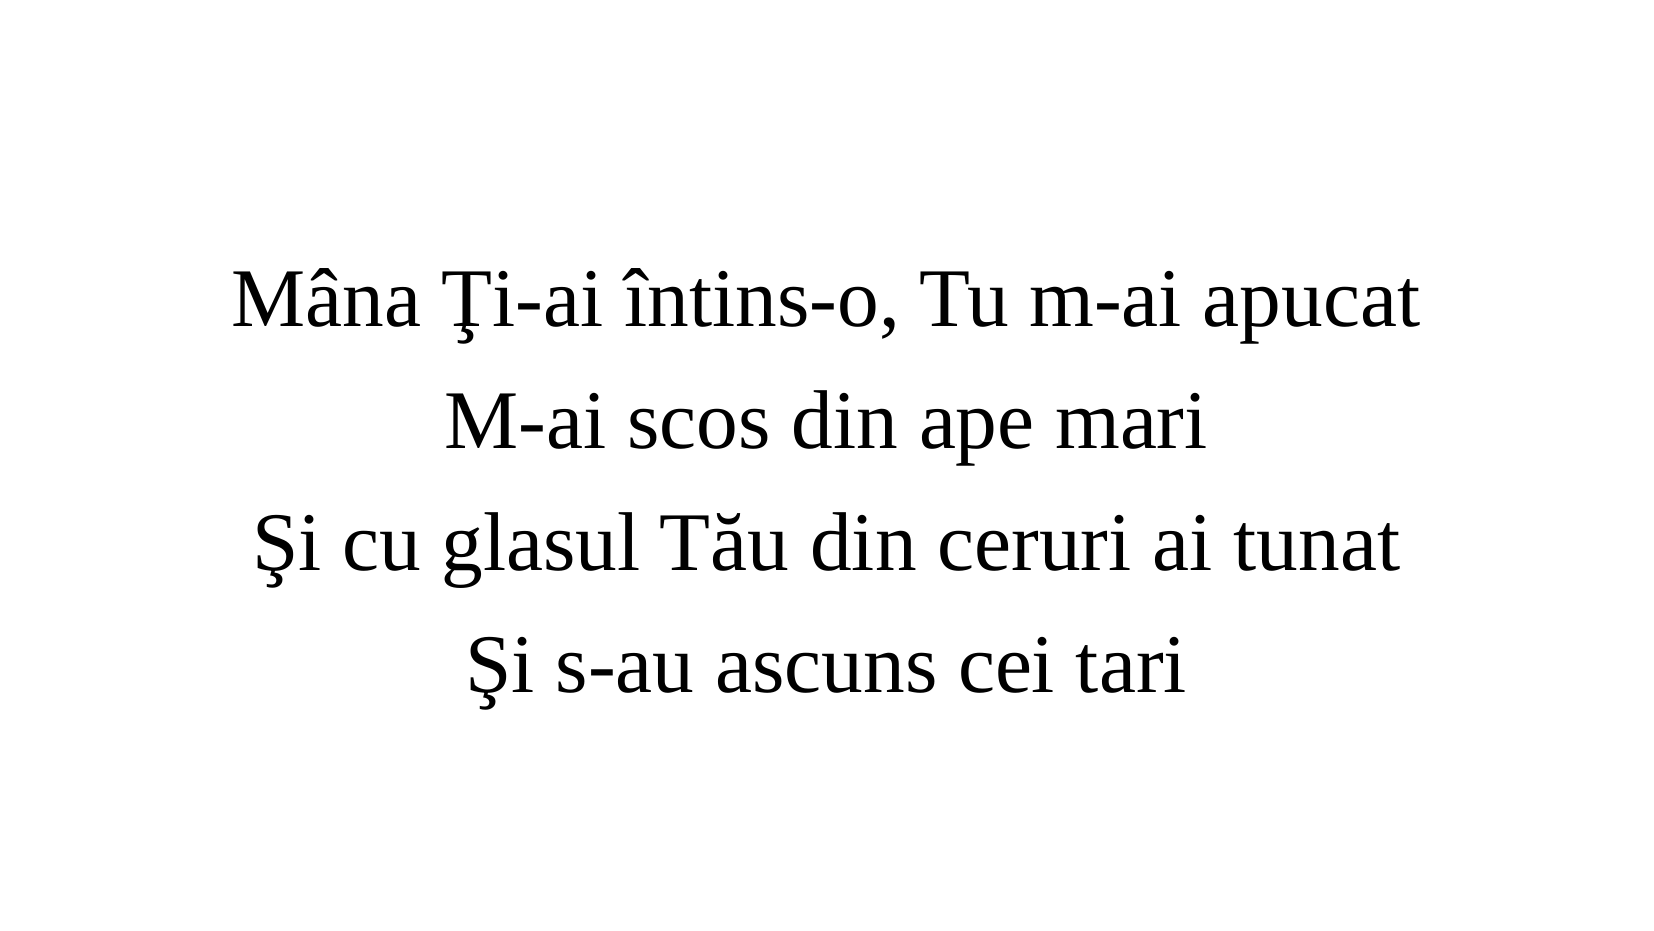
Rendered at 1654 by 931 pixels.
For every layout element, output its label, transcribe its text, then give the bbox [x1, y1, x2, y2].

subtitle Mâna Ţi-ai întins-o, Tu m-ai apucat M-ai scos din ape mari Şi cu glasul Tău din ceruri ai tunat Şi s-au ascuns cei tari [70, 239, 1583, 713]
